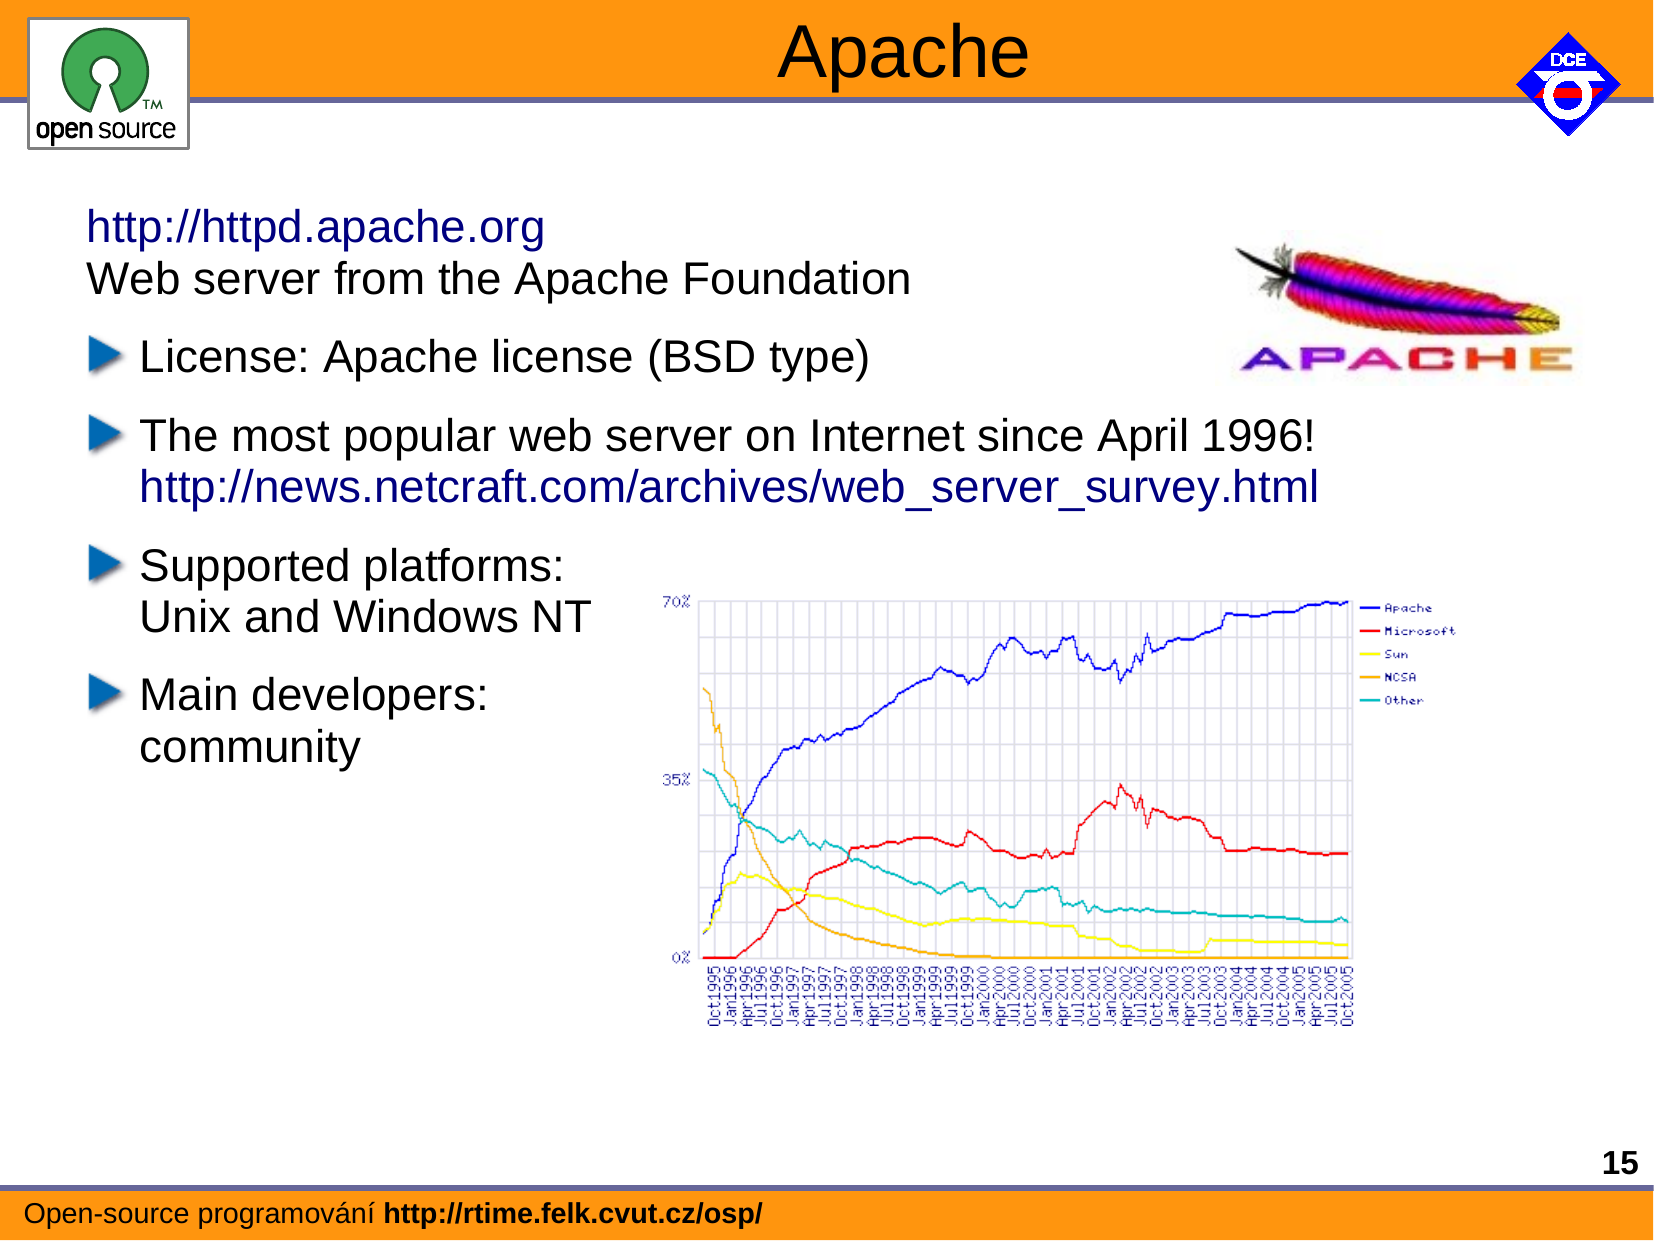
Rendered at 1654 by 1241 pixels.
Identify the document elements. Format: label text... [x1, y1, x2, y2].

picture [1215, 230, 1585, 386]
picture [663, 592, 1464, 1026]
list http://httpd.apache.org Web server from the Apache Foundation License: Apache license (BSD type) The most popular web server on Internet since April 1996! http://news.netcraft.com/archives/web_server_survey.html Supported platforms: Unix and Windows NT Main developers: community [68, 201, 1592, 1118]
title Apache [178, 4, 1631, 98]
